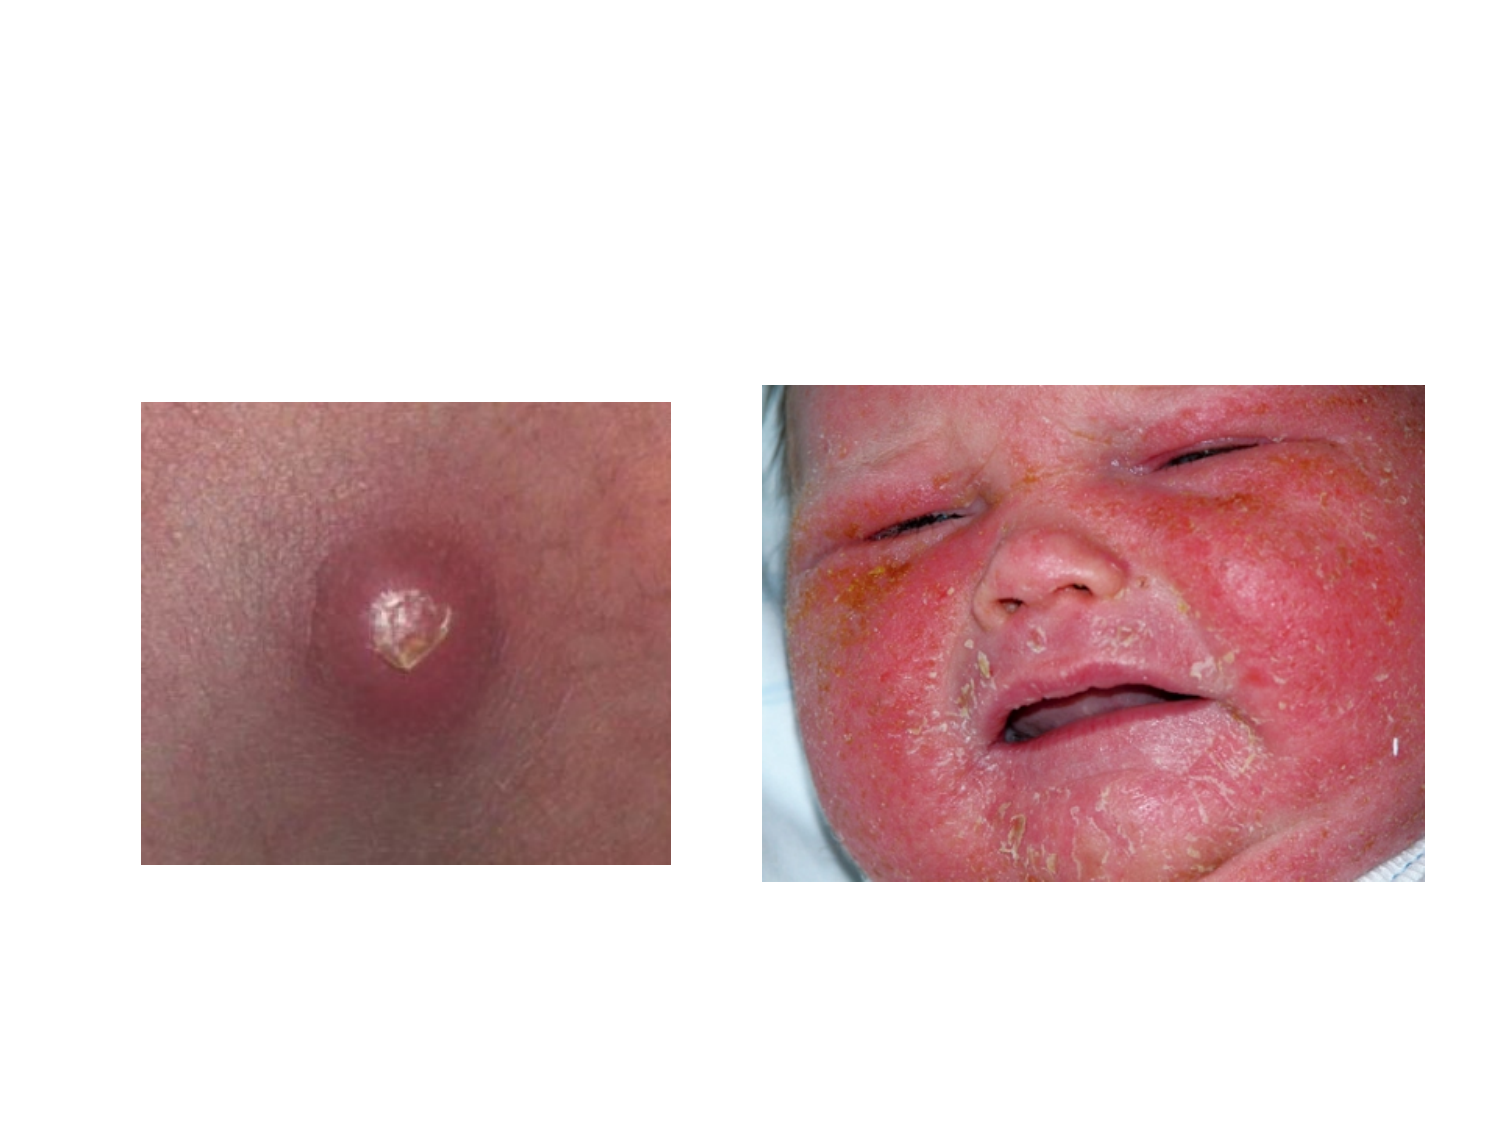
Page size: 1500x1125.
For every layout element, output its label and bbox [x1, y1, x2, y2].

picture [762, 385, 1425, 882]
picture [141, 402, 671, 865]
